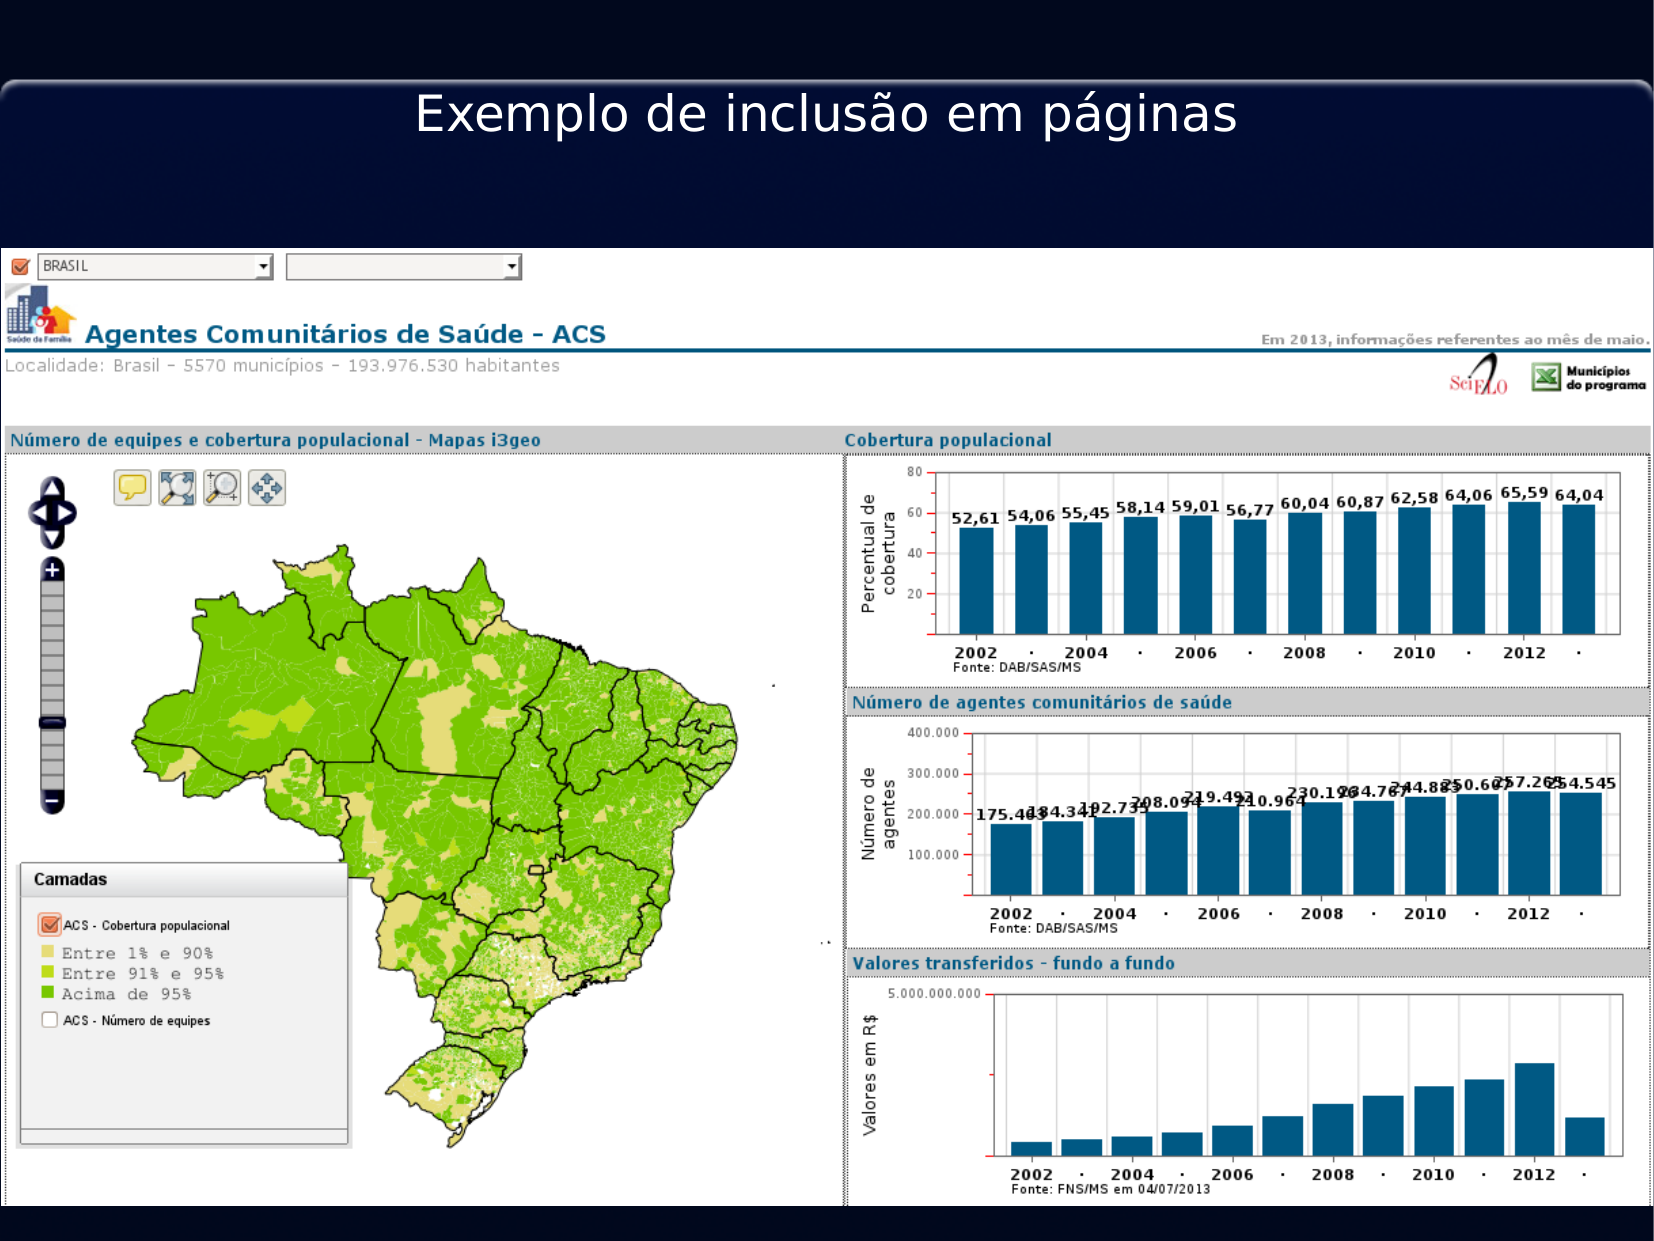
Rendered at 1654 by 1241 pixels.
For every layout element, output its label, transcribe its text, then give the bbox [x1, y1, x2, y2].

title Exemplo de inclusão em páginas [82, 49, 1571, 179]
picture [0, 0, 1654, 1241]
